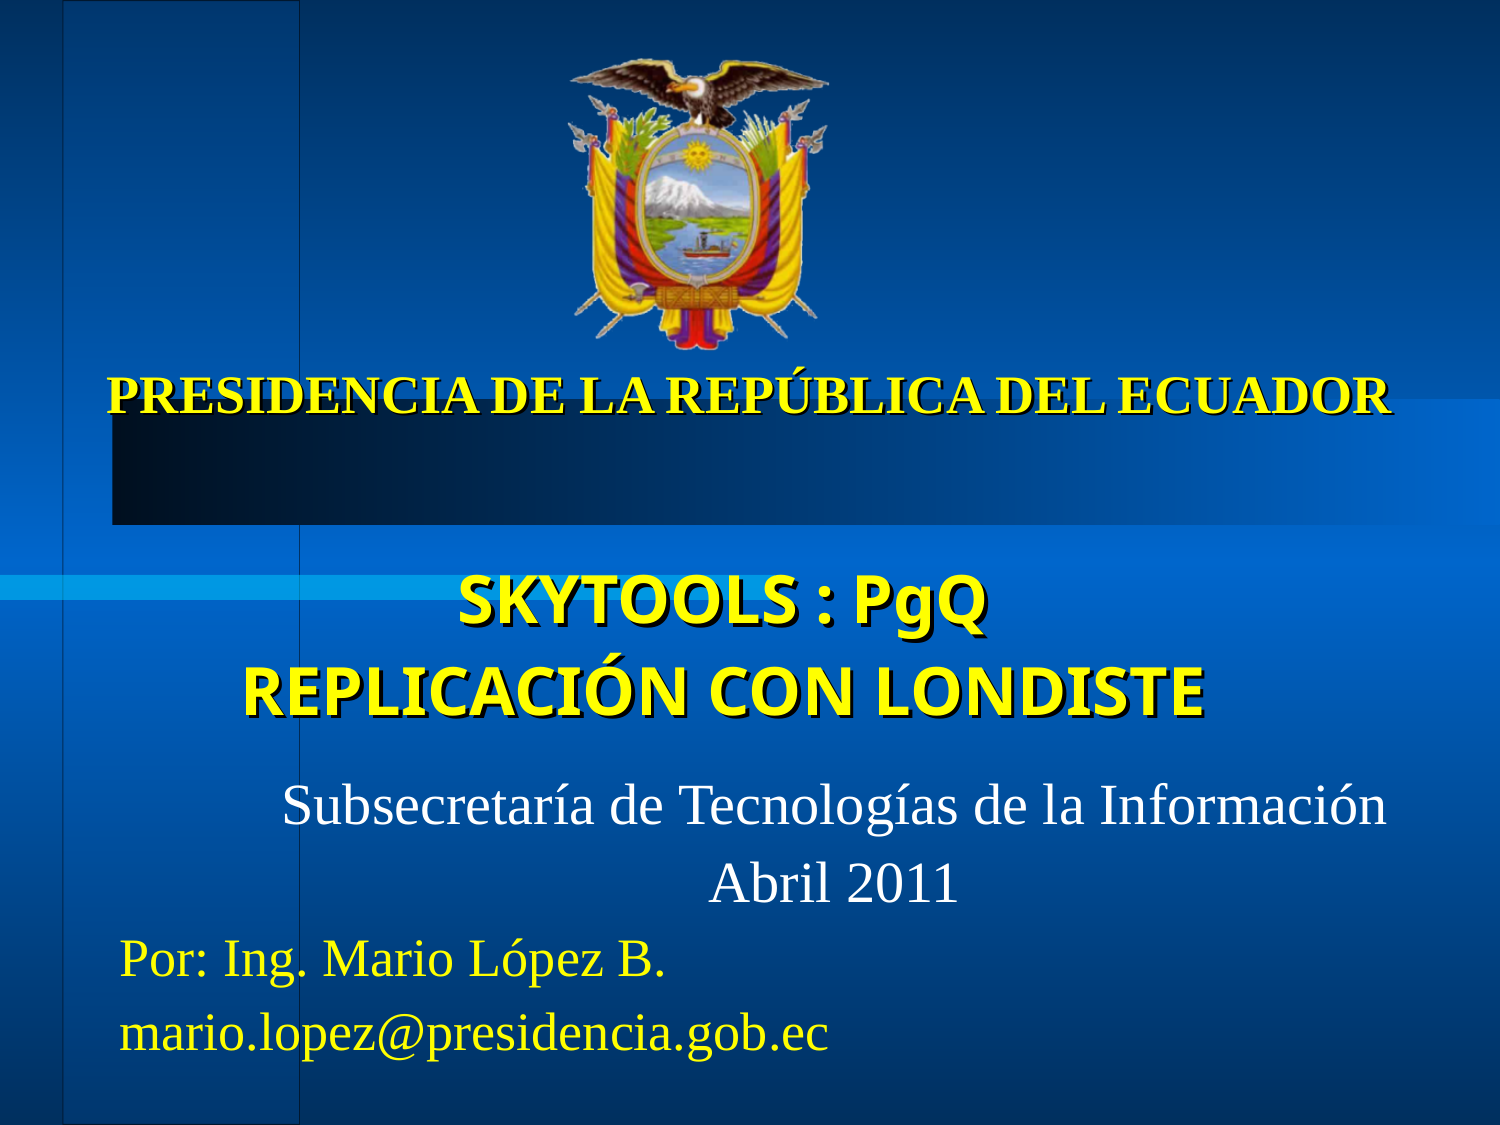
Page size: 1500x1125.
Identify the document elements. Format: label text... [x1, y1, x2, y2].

text_box Por: Ing. Mario López B. mario.lopez@presidencia.gob.ec [29, 923, 983, 1093]
title PRESIDENCIA DE LA REPÚBLICA DEL ECUADOR SKYTOOLS : PgQ REPLICACIÓN CON LONDISTE [0, 32, 1447, 916]
subtitle Subsecretaría de Tecnologías de la Información Abril 2011 [147, 767, 1447, 945]
picture [561, 55, 835, 355]
